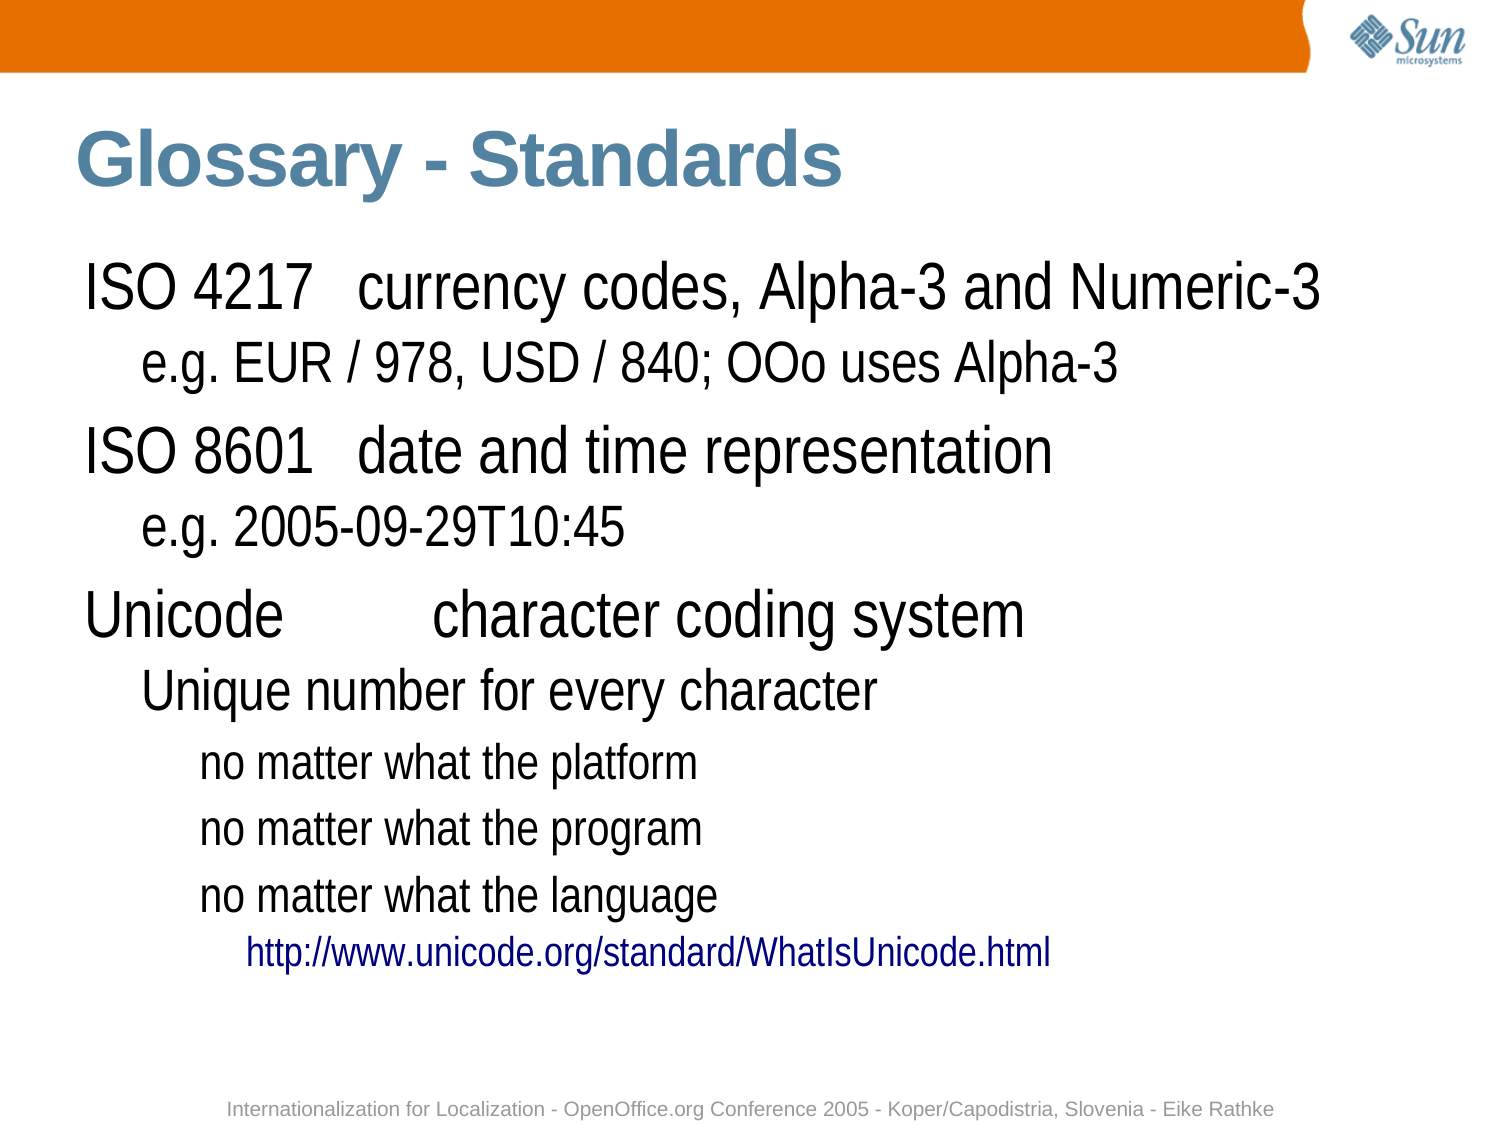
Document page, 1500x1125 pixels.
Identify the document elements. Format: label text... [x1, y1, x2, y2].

list ISO 4217 currency codes, Alpha-3 and Numeric-3 e.g. EUR / 978, USD / 840; OOo uses Alpha-3 ISO 8601 date and time representation e.g. 2005-09-29T10:45 Unicode character coding system Unique number for every character no matter what the platform no matter what the program no matter what the language http://www.unicode.org/standard/WhatIsUnicode.html [64, 257, 1402, 1017]
title Glossary - Standards [75, 122, 1438, 228]
picture [0, 0, 1500, 75]
